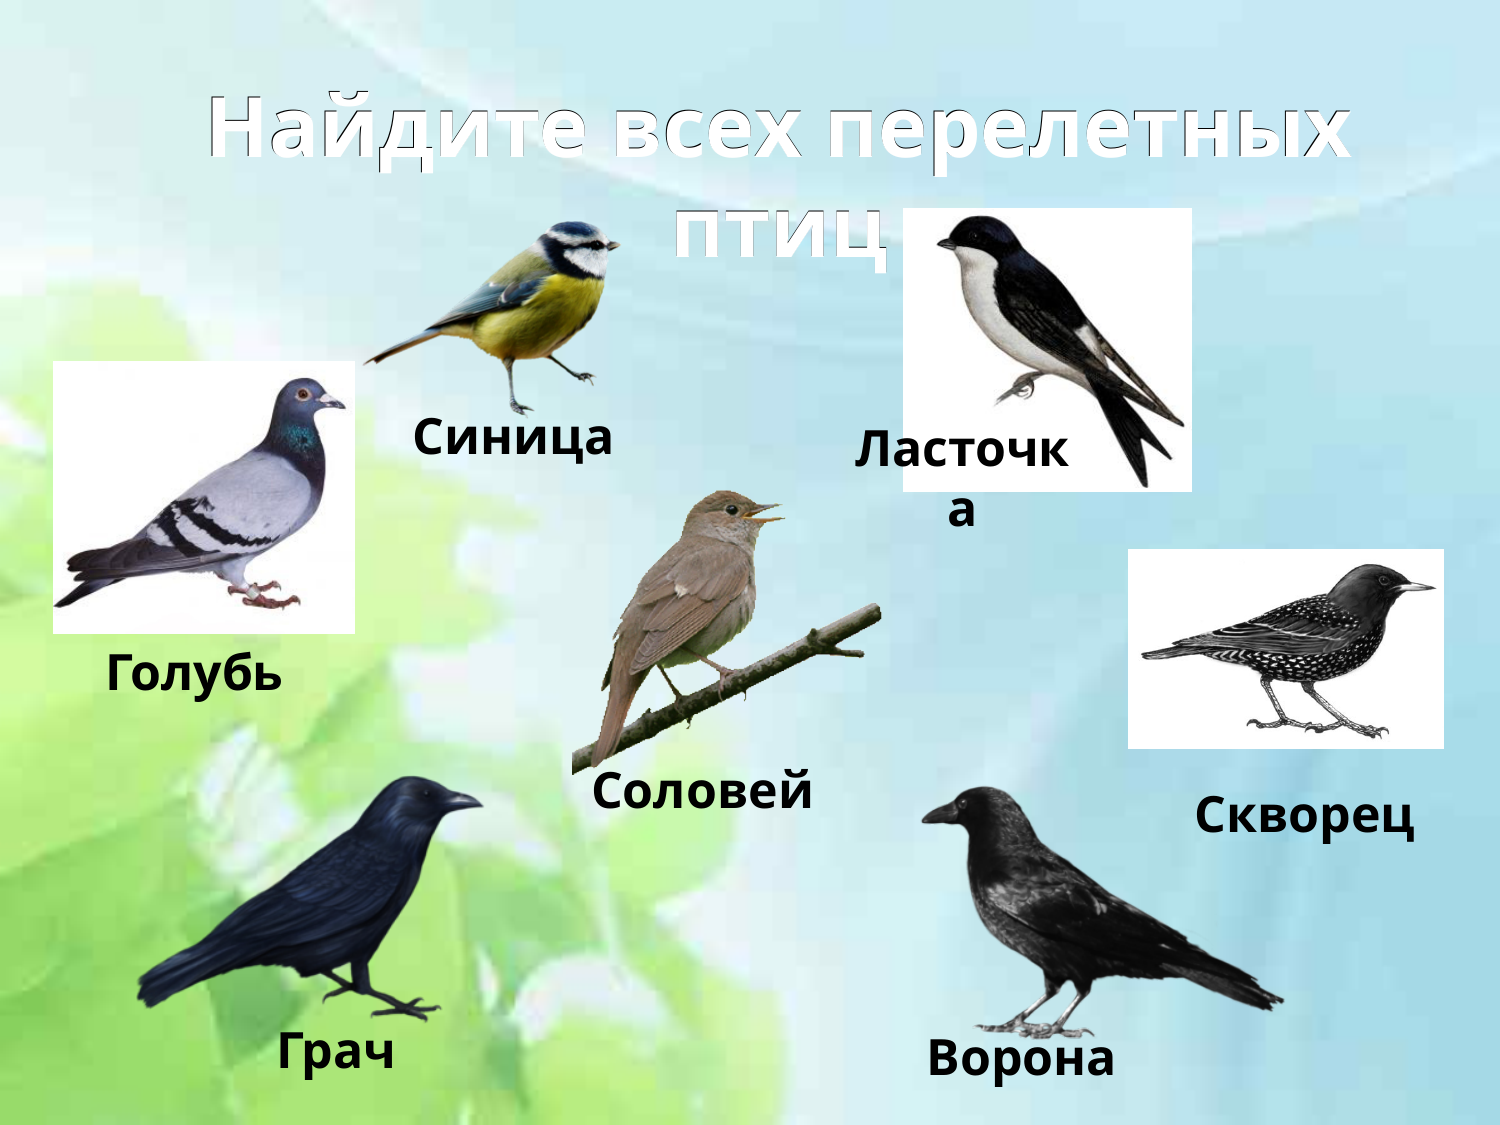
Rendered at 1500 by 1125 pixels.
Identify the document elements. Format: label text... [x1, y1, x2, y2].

text_box Найдите всех перелетных птиц [112, 66, 1447, 183]
text_box Ласточка [832, 408, 1093, 485]
text_box Синица [383, 397, 644, 473]
text_box Ворона [891, 1018, 1152, 1095]
text_box Грач [206, 1011, 467, 1088]
text_box Скворец [1175, 775, 1436, 851]
picture [0, 0, 1500, 1125]
text_box Соловей [572, 751, 833, 828]
text_box Голубь [64, 633, 325, 710]
